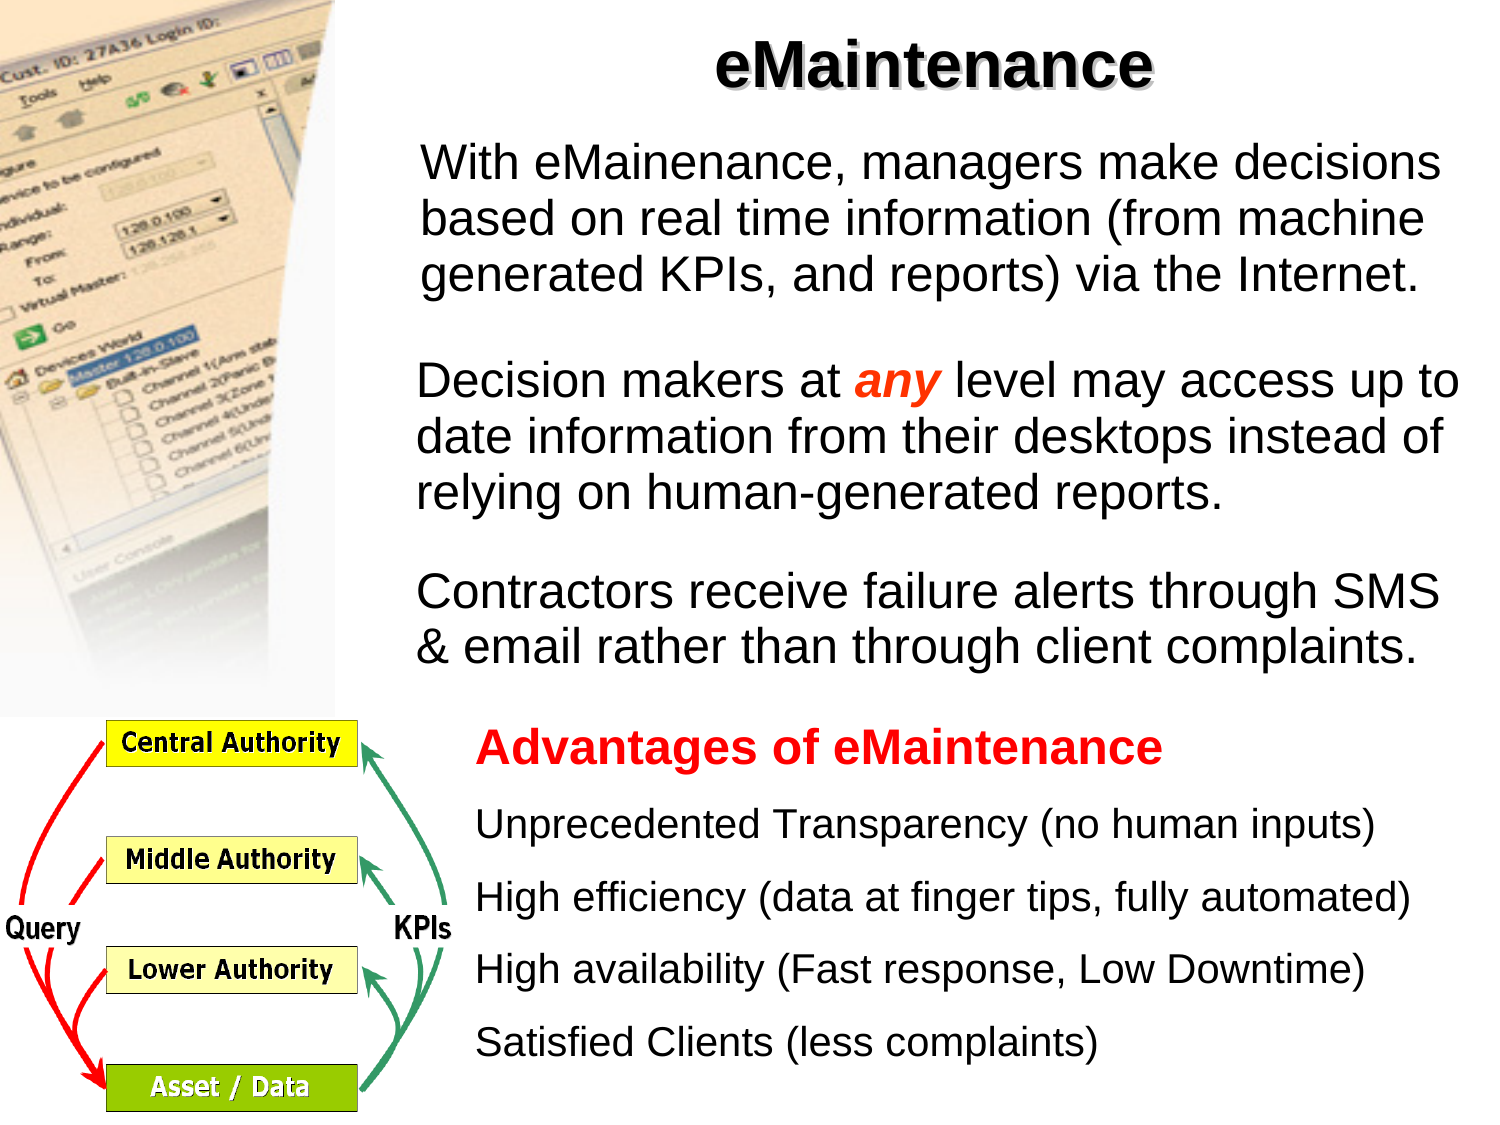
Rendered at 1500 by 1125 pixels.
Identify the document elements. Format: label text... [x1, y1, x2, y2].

text_box Contractors receive failure alerts through SMS & email rather than through client complaints. [400, 555, 1500, 683]
text_box Decision makers at any level may access up to date information from their desktops instead of relying on human-generated reports. [400, 344, 1500, 528]
chart [0, 0, 335, 717]
text_box Advantages of eMaintenance Unprecedented Transparency (no human inputs) High efficiency (data at finger tips, fully automated) High availability (Fast response, Low Downtime) Satisfied Clients (less complaints) [460, 711, 1476, 1073]
text_box With eMainenance, managers make decisions based on real time information (from machine generated KPIs, and reports) via the Internet. [405, 126, 1500, 310]
text_box eMaintenance [369, 18, 1500, 110]
picture [0, 700, 460, 1125]
